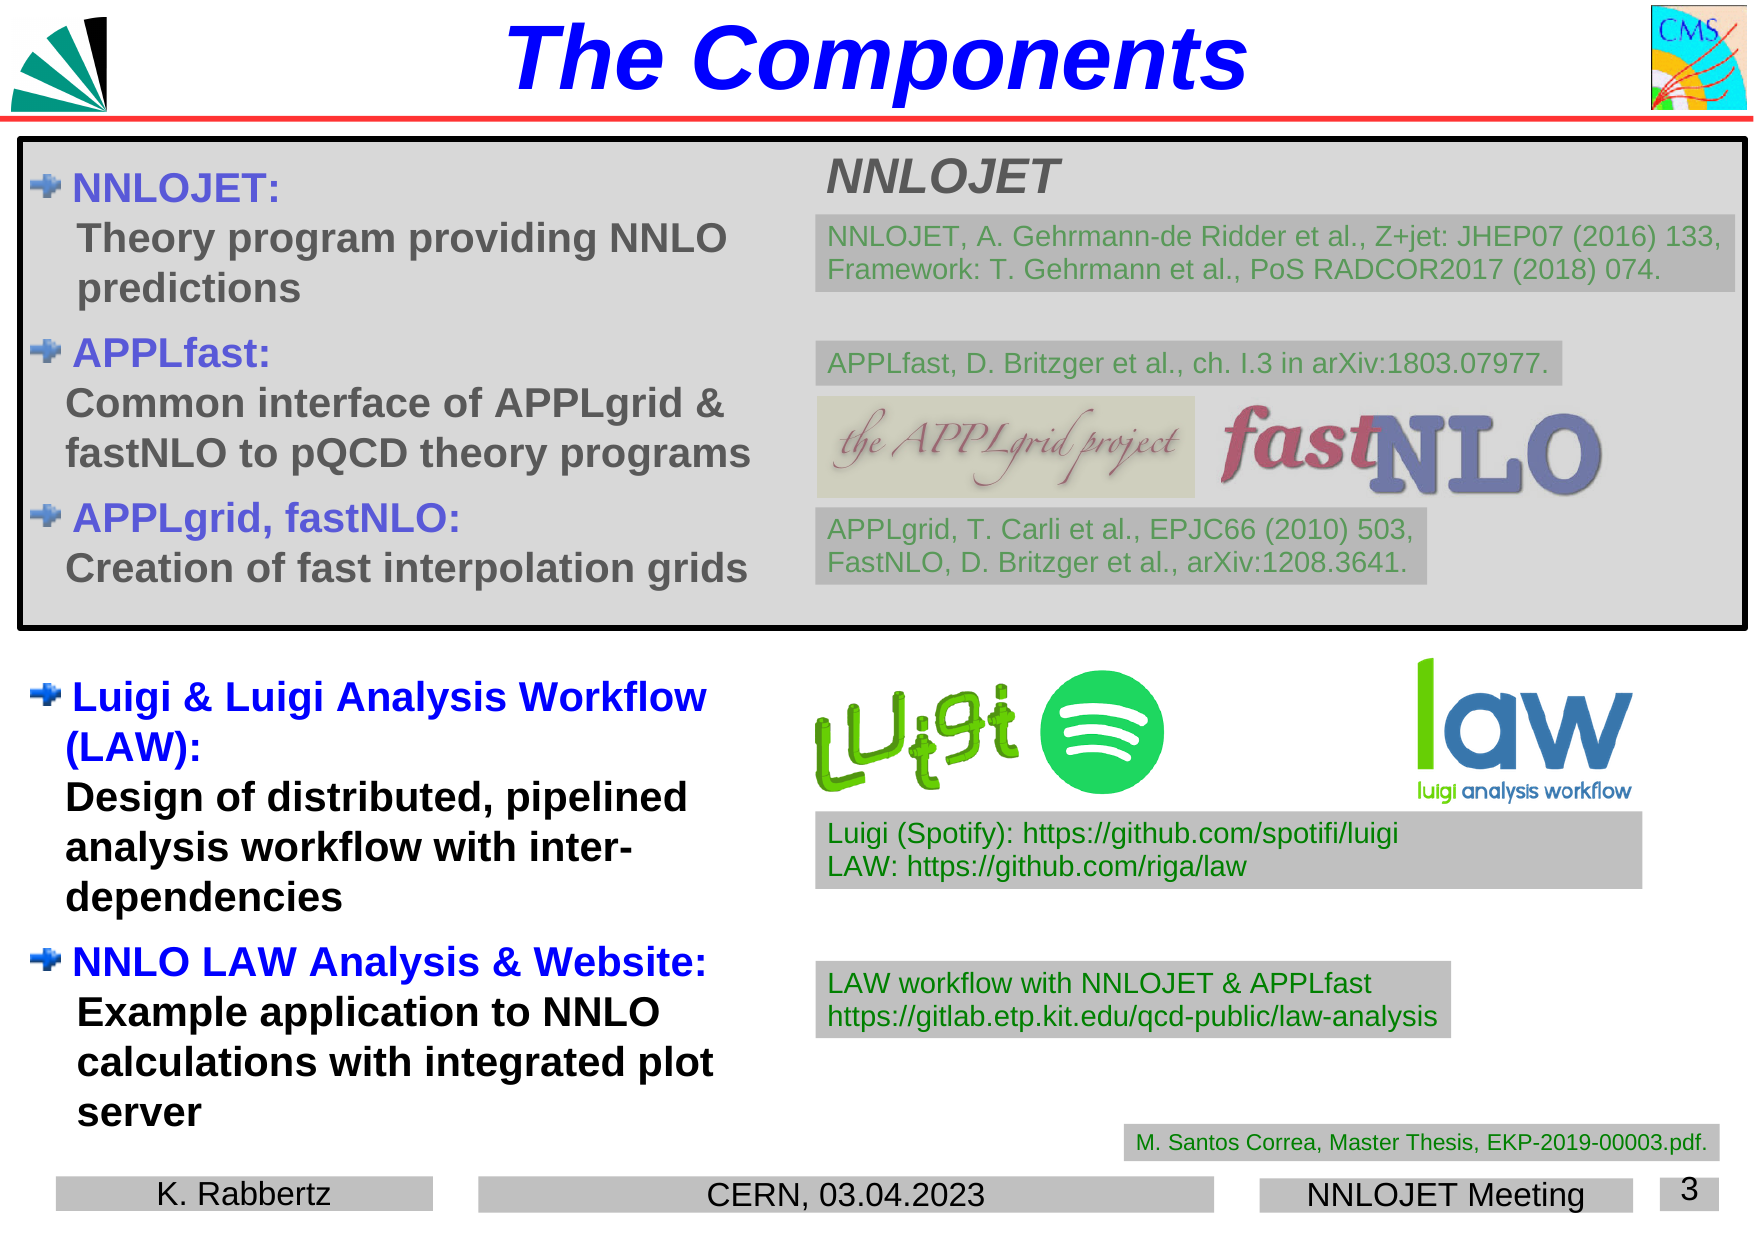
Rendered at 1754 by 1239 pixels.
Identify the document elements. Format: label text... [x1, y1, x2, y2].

text_box [20, 139, 1746, 629]
picture [812, 682, 1020, 793]
picture [1651, 5, 1747, 110]
picture [11, 17, 107, 113]
list NNLOJET: Theory program providing NNLO predictions APPLfast: Common interface of APPLgrid & fastNLO to pQCD theory programs APPLgrid, fastNLO: Creation of fast interpolation grids Luigi & Luigi Analysis Workflow (LAW): Design of distributed, pipelined analysis workflow with inter- dependencies NNLO LAW Analysis & Website: Example application to NNLO calculations with integrated plot server [30, 629, 795, 1095]
picture [1039, 669, 1165, 795]
picture [1406, 654, 1633, 806]
text_box M. Santos Correa, Master Thesis, EKP-2019-00003.pdf. [1123, 1123, 1720, 1162]
text_box LAW workflow with NNLOJET & APPLfast https://gitlab.etp.kit.edu/qcd-public/law-analysis [815, 960, 1452, 1039]
title The Components [124, 0, 1630, 116]
text_box Luigi (Spotify): https://github.com/spotifi/luigi LAW: https://github.com/riga/law [815, 811, 1643, 889]
